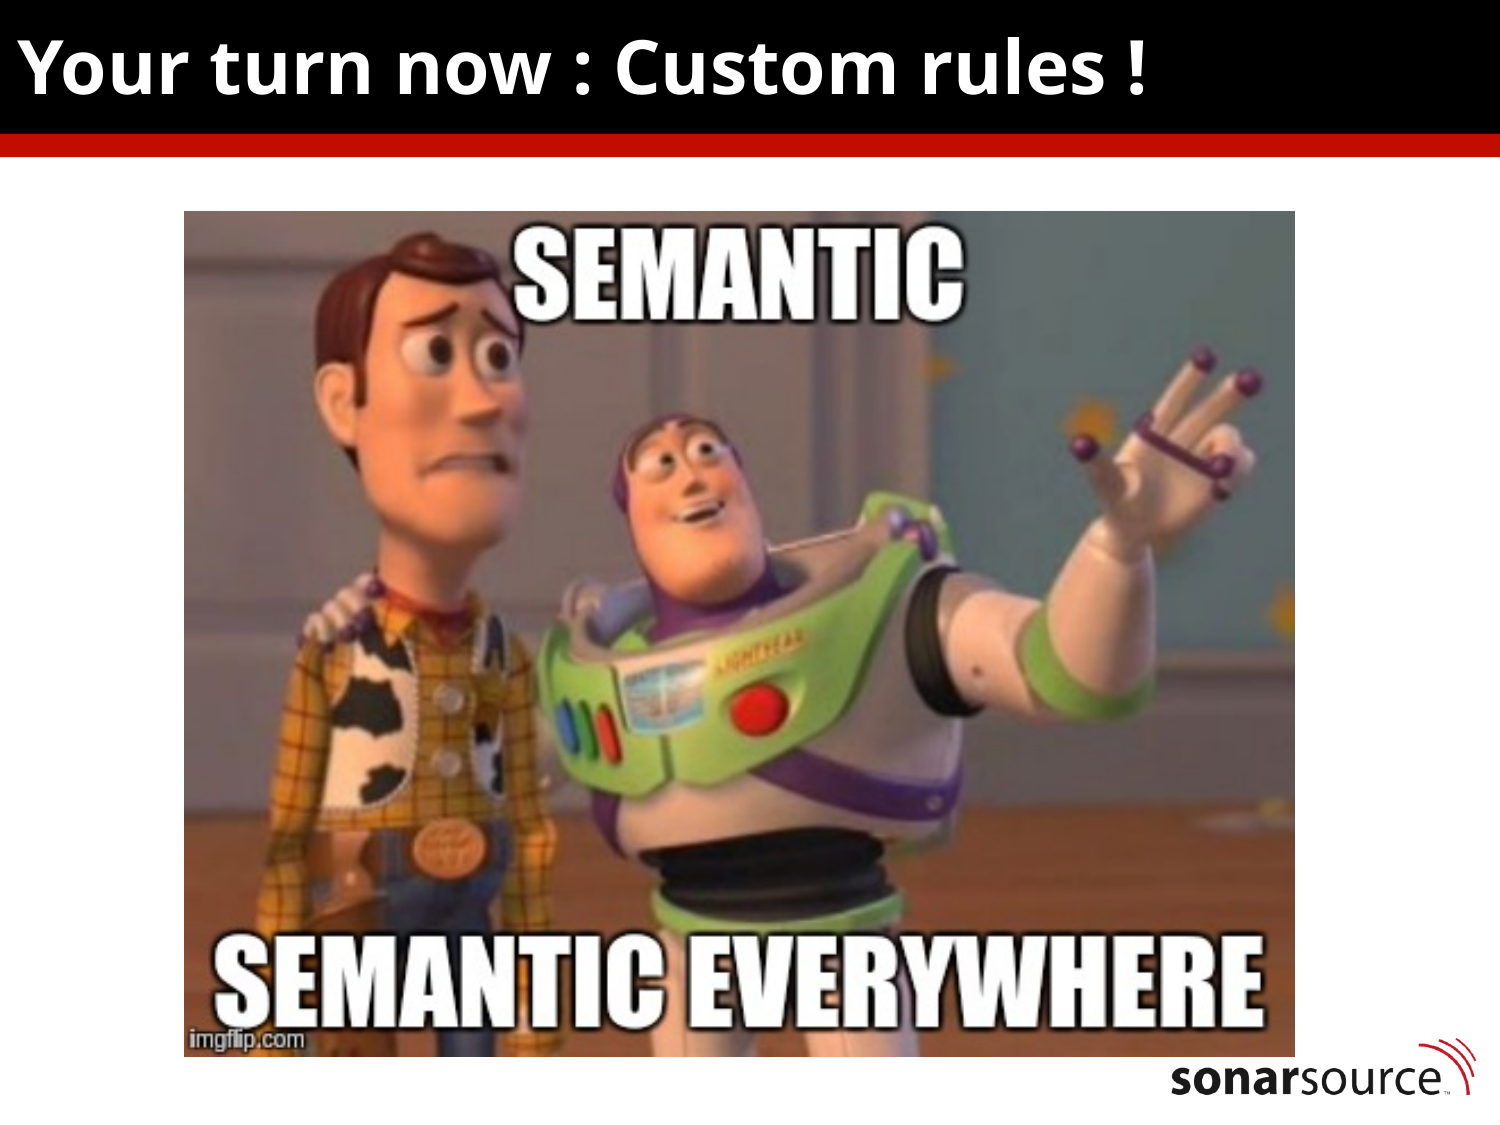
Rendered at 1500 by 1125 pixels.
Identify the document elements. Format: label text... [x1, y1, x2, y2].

picture [184, 211, 1480, 1099]
text_box Your turn now : Custom rules ! [18, 6, 1465, 123]
